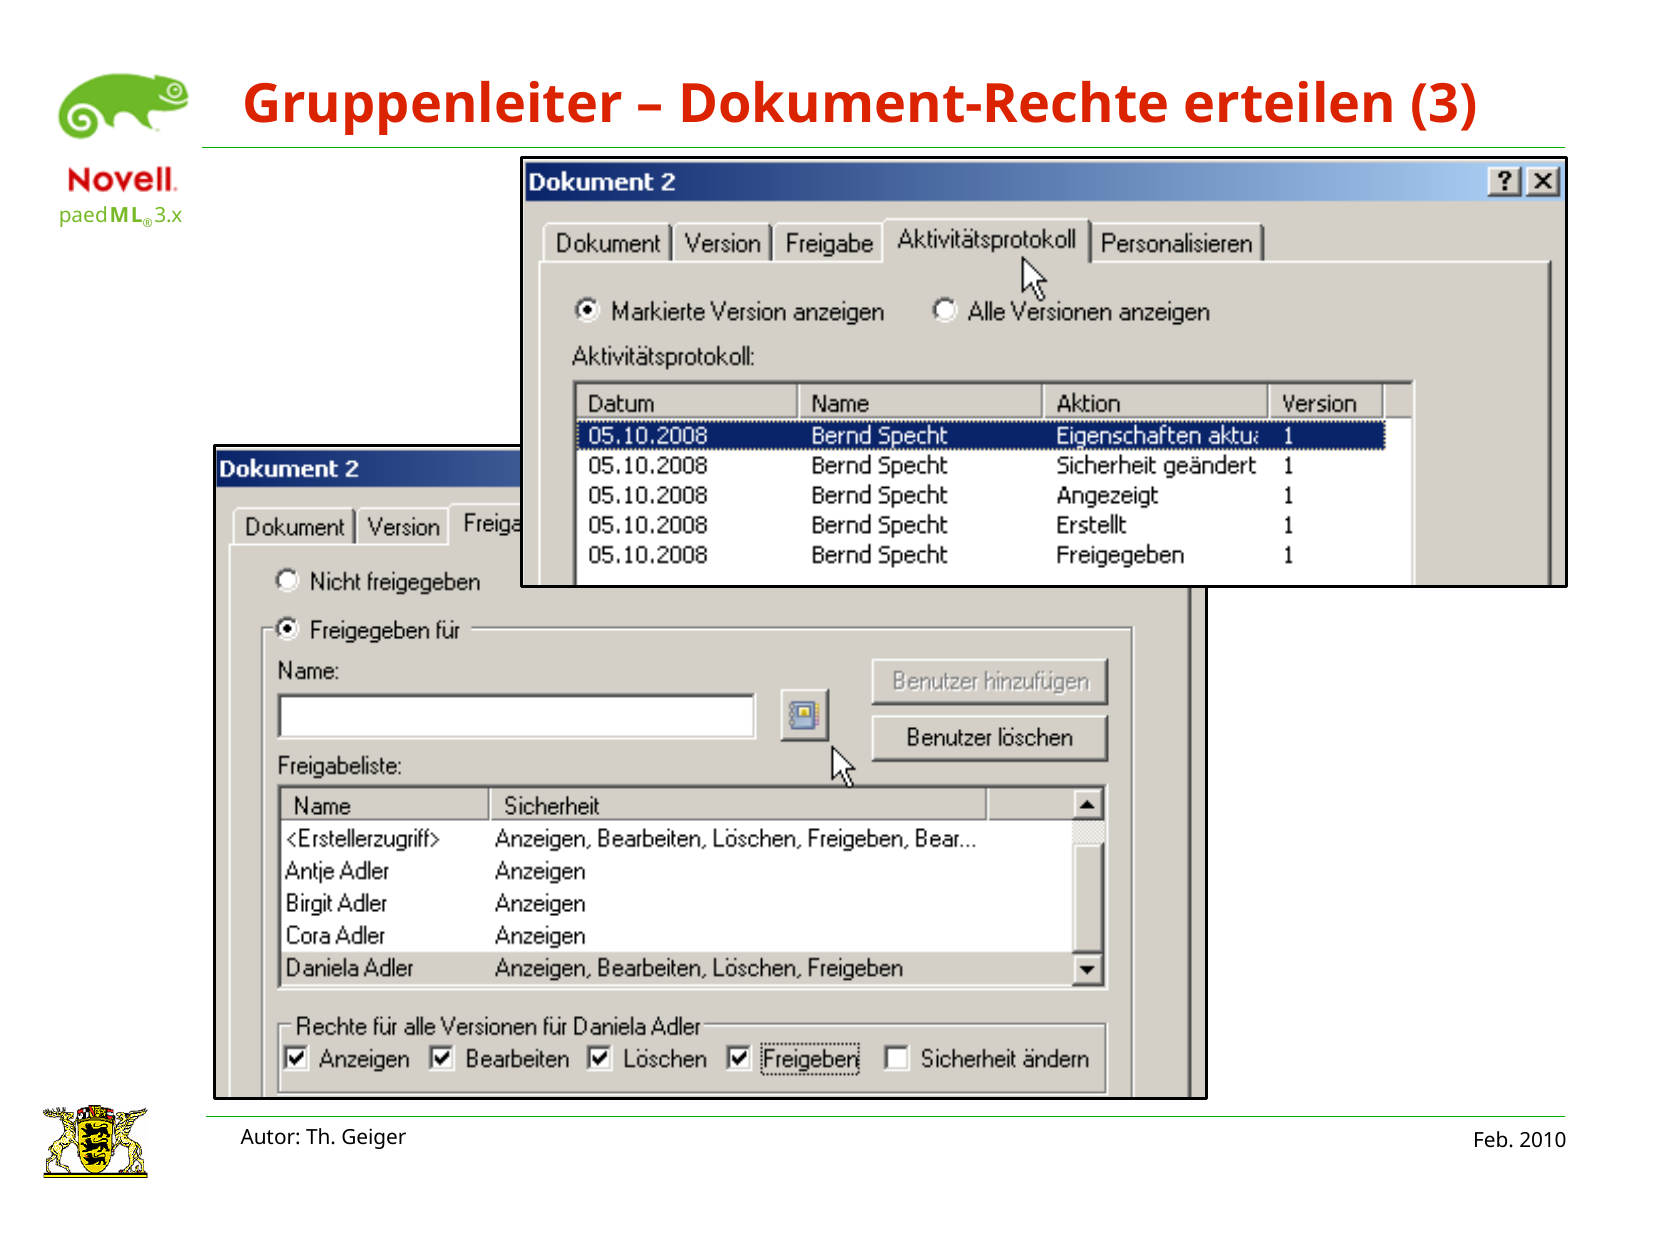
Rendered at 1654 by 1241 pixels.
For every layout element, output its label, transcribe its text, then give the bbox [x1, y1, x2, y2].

picture [522, 159, 1565, 585]
title Gruppenleiter – Dokument-Rechte erteilen (3) [242, 67, 1577, 136]
picture [44, 56, 202, 214]
picture [41, 1104, 148, 1180]
picture [215, 447, 1206, 1098]
